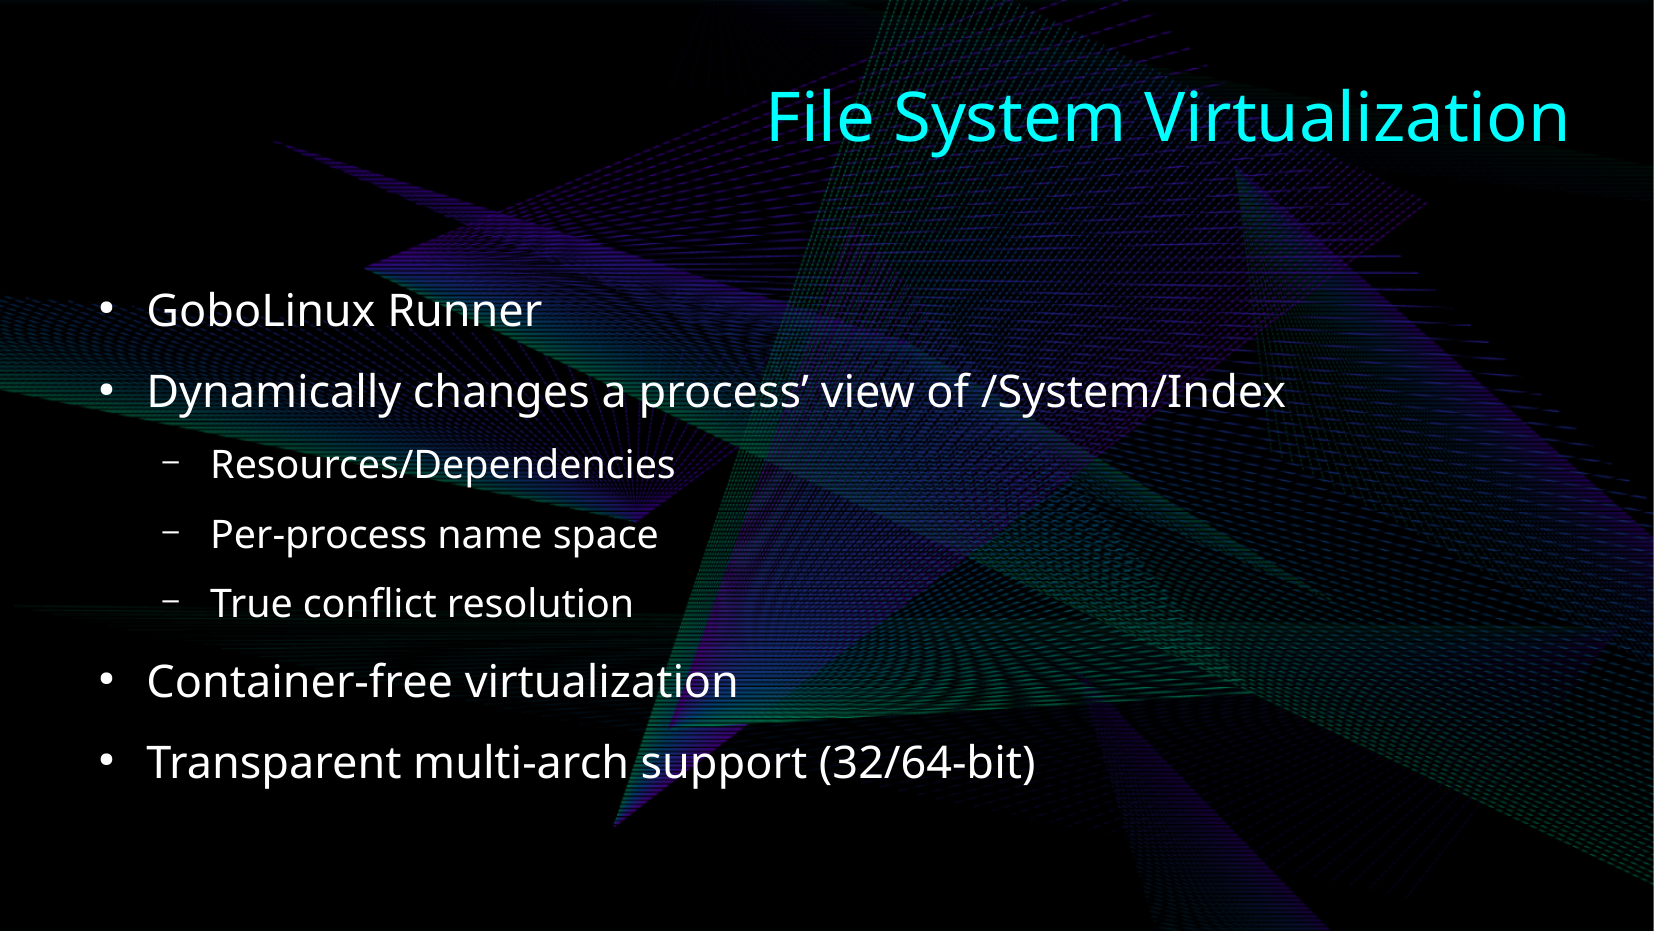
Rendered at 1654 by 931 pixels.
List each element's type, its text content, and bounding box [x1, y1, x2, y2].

picture [0, 0, 1654, 931]
list GoboLinux Runner Dynamically changes a process’ view of /System/Index Resources/Dependencies Per-process name space True conflict resolution Container-free virtualization Transparent multi-arch support (32/64-bit) [82, 278, 1571, 793]
title File System Virtualization [82, 37, 1571, 193]
